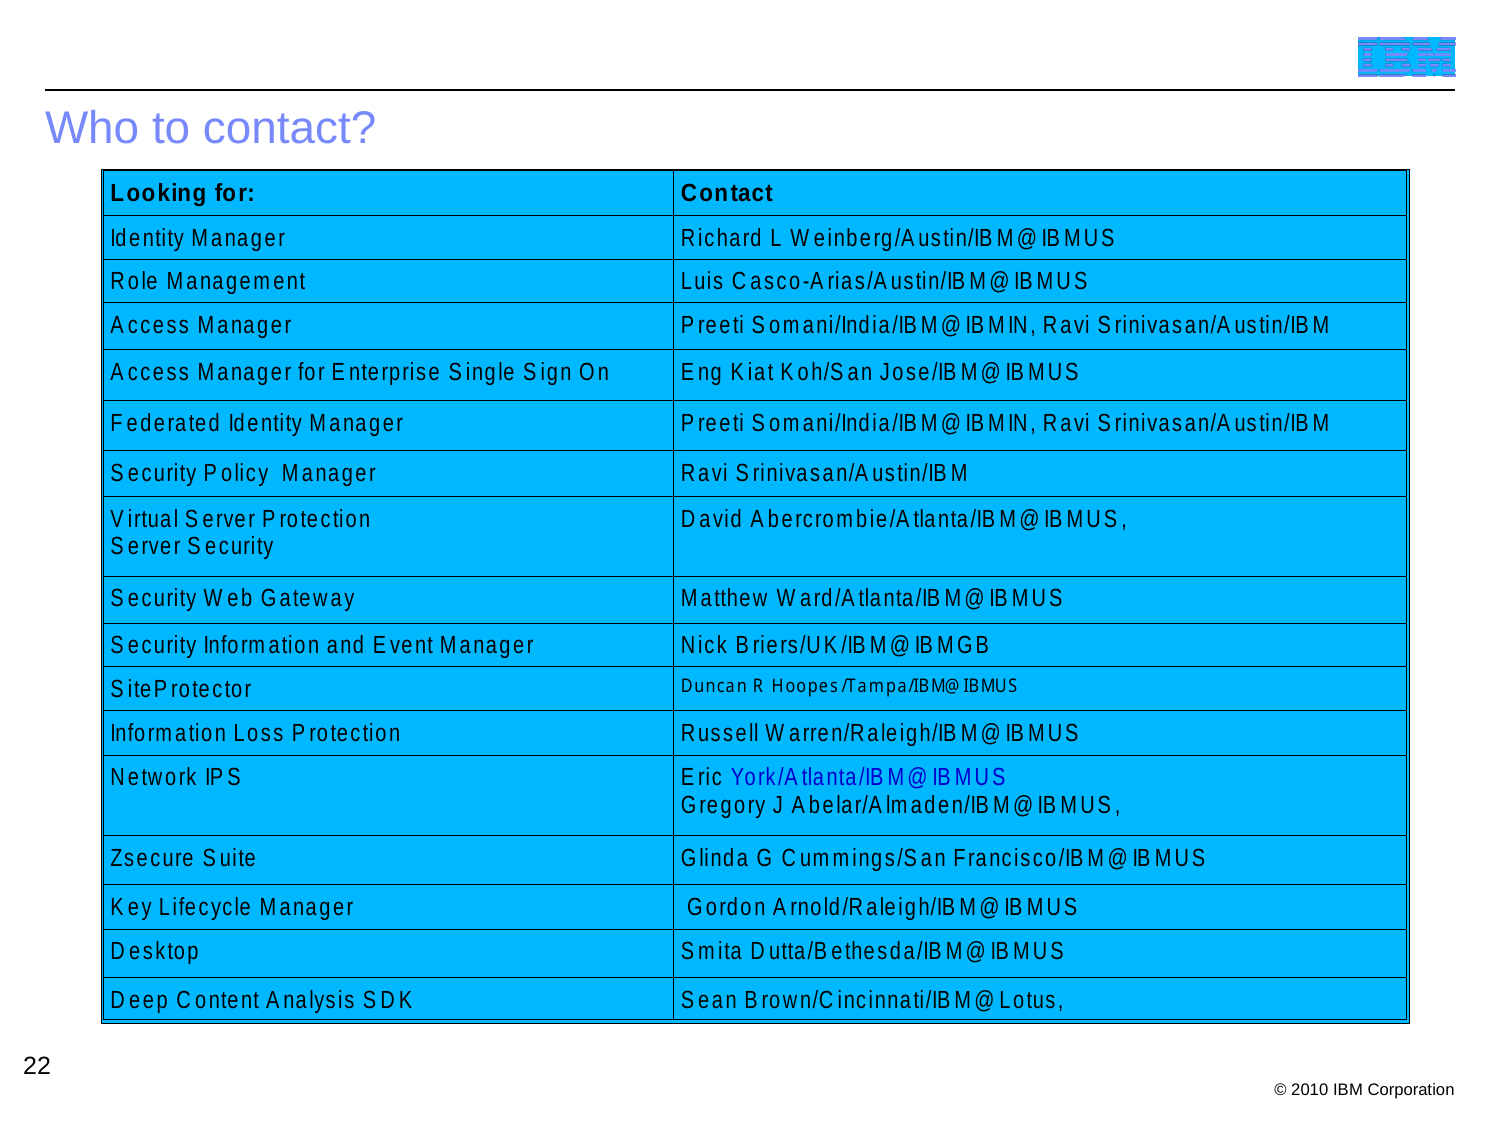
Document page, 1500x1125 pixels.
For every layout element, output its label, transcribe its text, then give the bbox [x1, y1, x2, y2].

title Who to contact? [29, 97, 1456, 203]
chart [101, 169, 1410, 1024]
